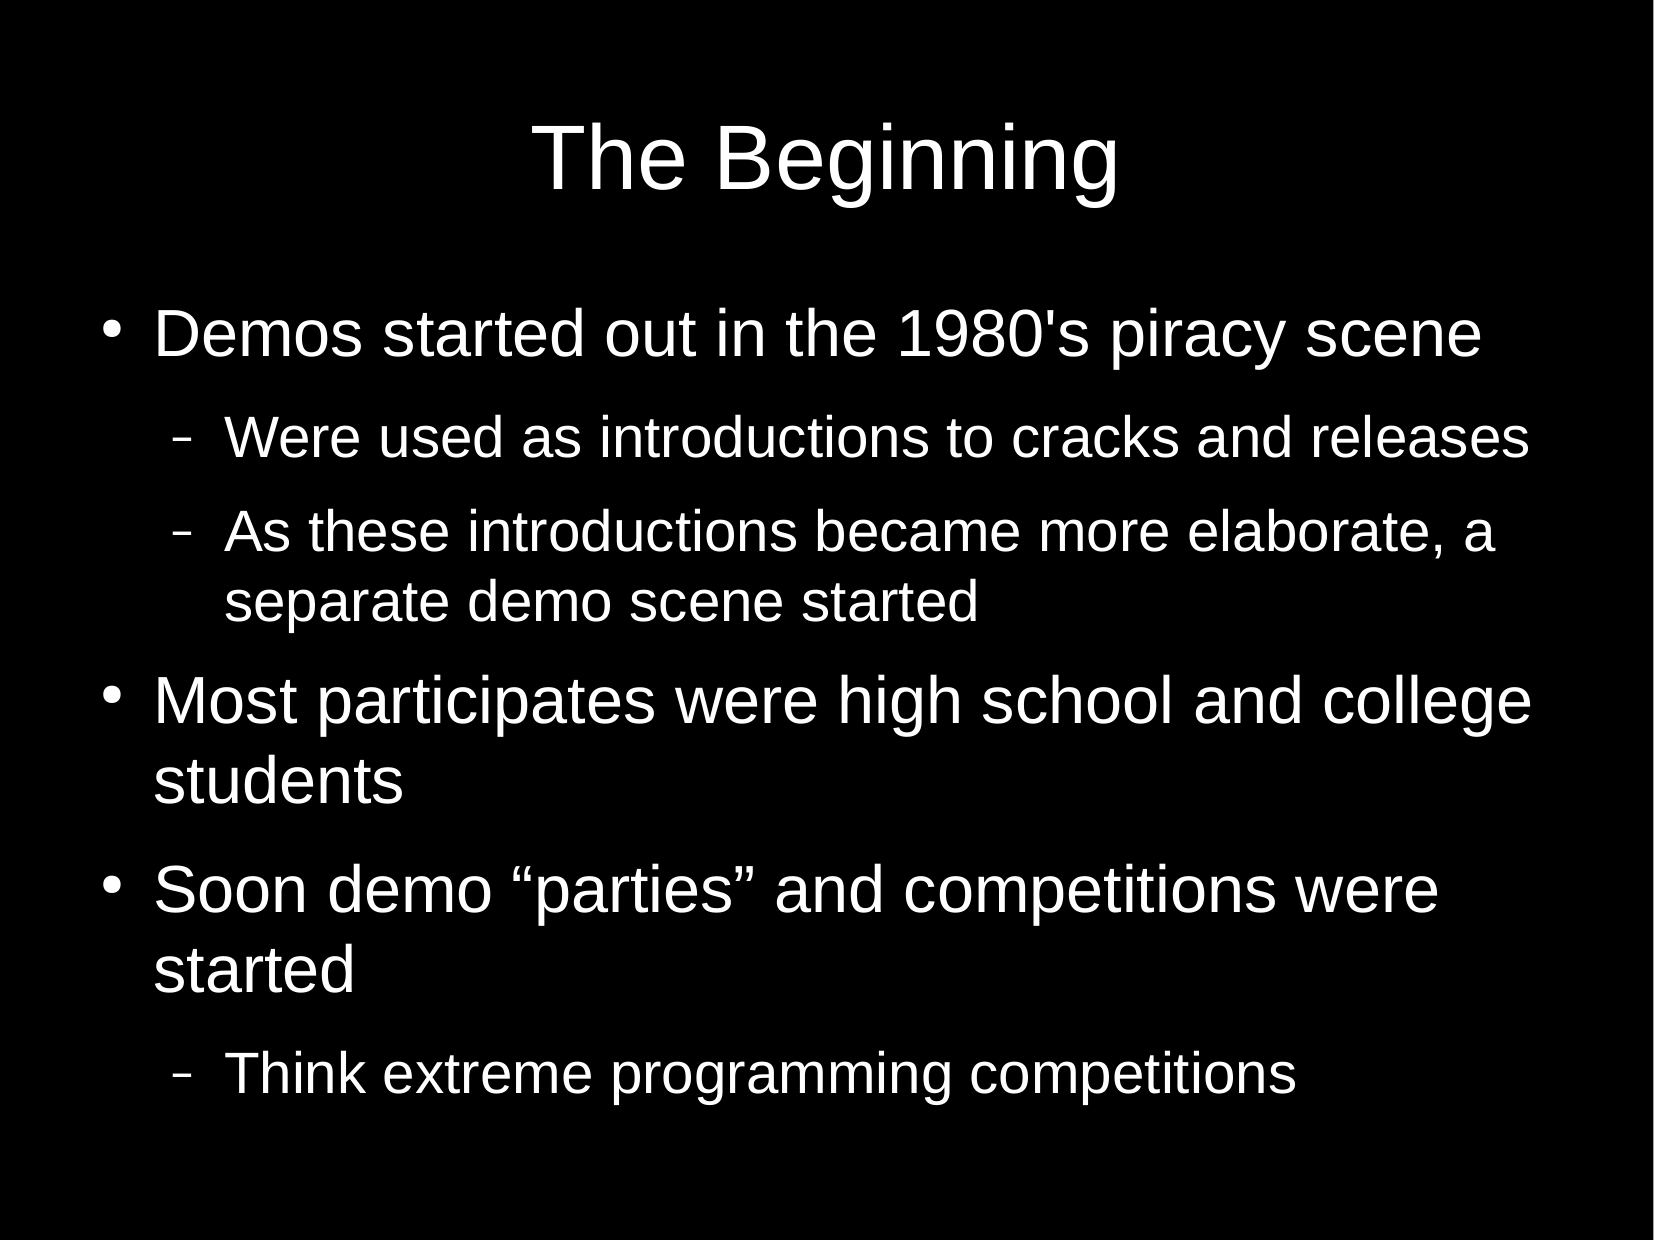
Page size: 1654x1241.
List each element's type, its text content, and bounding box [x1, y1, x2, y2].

list Demos started out in the 1980's piracy scene Were used as introductions to cracks and releases As these introductions became more elaborate, a separate demo scene started Most participates were high school and college students Soon demo “parties” and competitions were started Think extreme programming competitions [82, 290, 1571, 1109]
title The Beginning [82, 49, 1571, 257]
